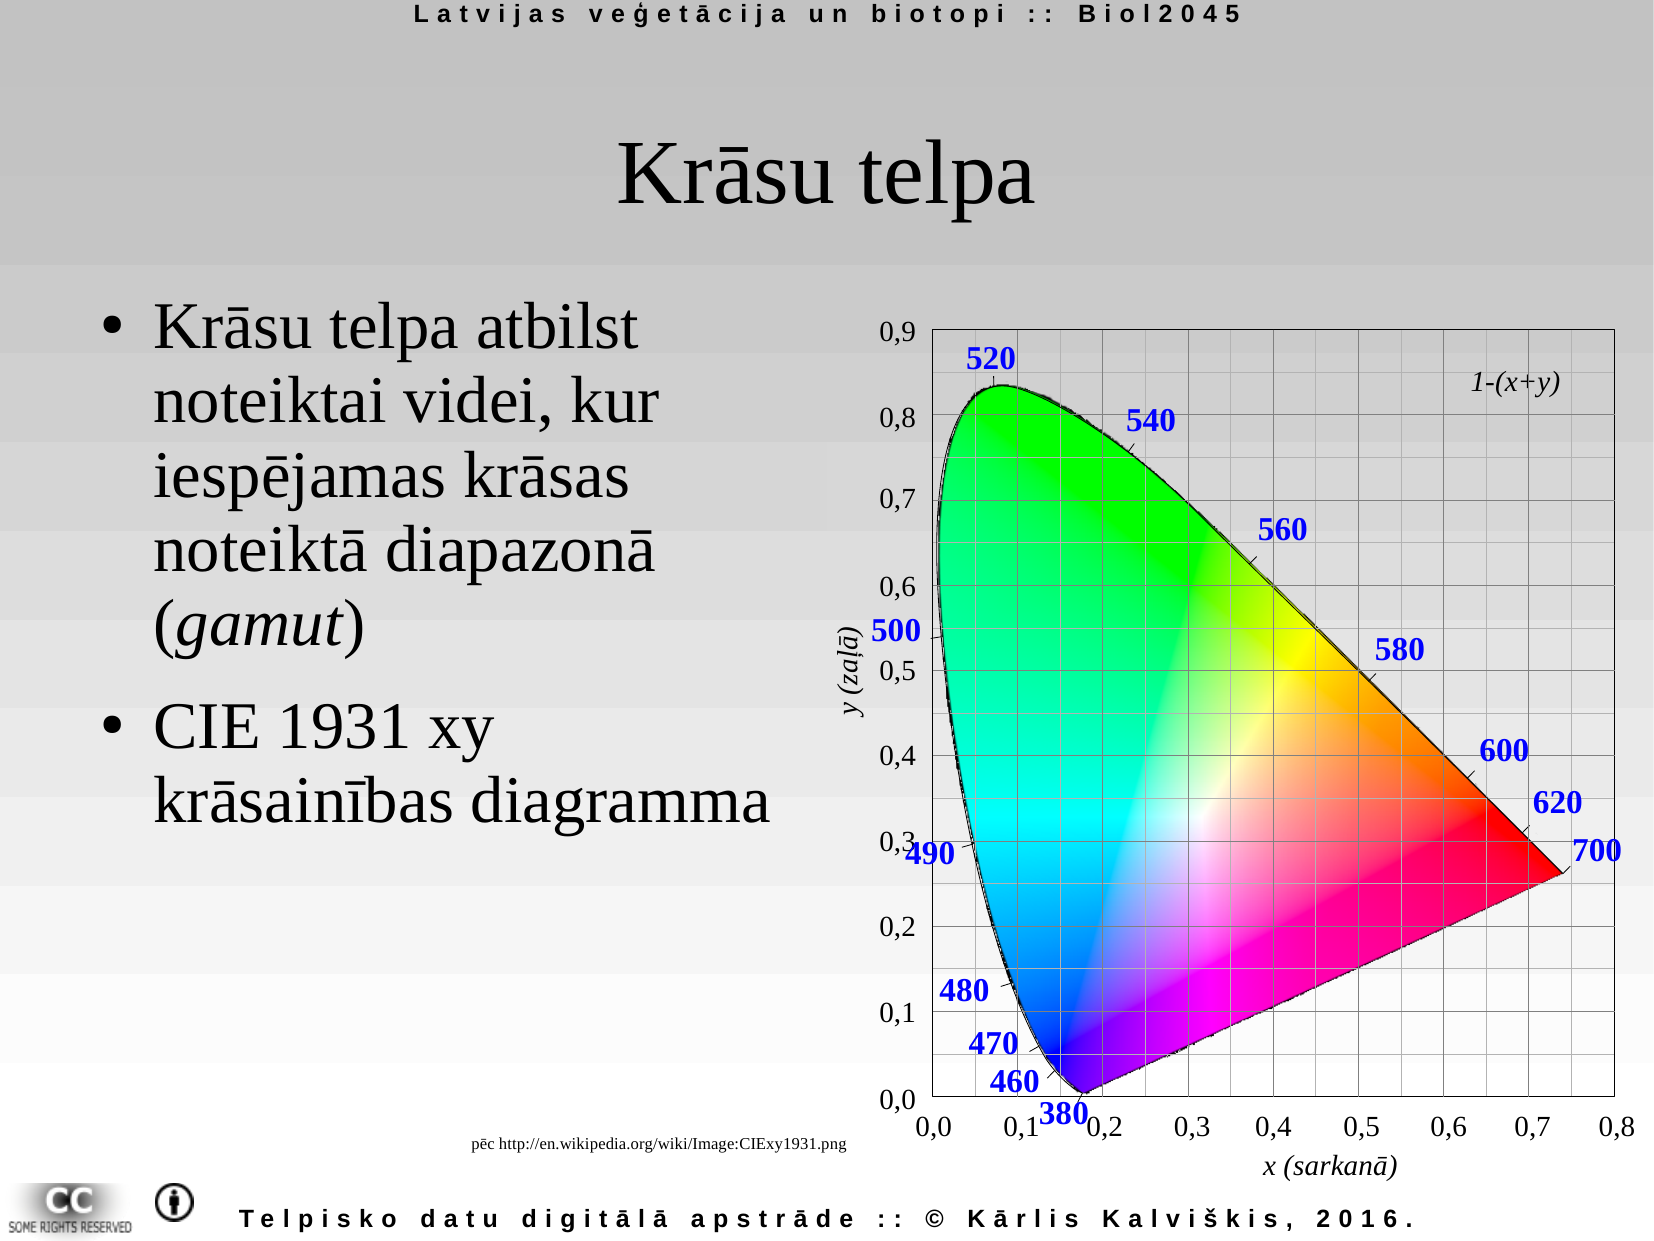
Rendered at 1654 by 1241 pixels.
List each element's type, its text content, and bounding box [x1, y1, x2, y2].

text_box 620 [1532, 784, 1584, 822]
text_box 0,6 [1430, 1110, 1468, 1134]
title Krāsu telpa [29, 49, 1625, 296]
text_box 460 [989, 1062, 1041, 1100]
text_box 1-(x+y) [1470, 365, 1528, 400]
text_box 470 [968, 1024, 1019, 1063]
text_box 500 [871, 611, 922, 649]
text_box 0,2 [1086, 1110, 1124, 1134]
text_box pēc http://en.wikipedia.org/wiki/Image:CIExy1931.png [471, 1134, 1585, 1190]
text_box 1-(x+y) [1529, 365, 1561, 400]
text_box 0,5 [1343, 1110, 1381, 1134]
text_box 580 [1374, 631, 1426, 669]
text_box 0,5 [879, 654, 917, 688]
text_box 700 [1572, 831, 1623, 869]
text_box 0,7 [1514, 1110, 1552, 1134]
text_box 480 [939, 971, 990, 1009]
text_box 0,0 [915, 1110, 953, 1134]
text_box 0,0 [879, 1082, 917, 1117]
text_box 0,7 [879, 482, 917, 516]
list Krāsu telpa atbilst noteiktai videi, kur iespējamas krāsas noteiktā diapazonā (gamut) CIE 1931 xy krāsainības diagramma [82, 289, 789, 1113]
text_box 0,8 [1598, 1110, 1636, 1145]
text_box 600 [1479, 732, 1530, 770]
text_box 0,3 [879, 824, 917, 859]
text_box 0,1 [1003, 1110, 1041, 1134]
text_box 0,3 [1173, 1110, 1211, 1134]
text_box 380 [1038, 1094, 1090, 1133]
text_box 0,4 [879, 738, 917, 773]
text_box y (zaļā) [829, 626, 864, 716]
text_box 0,8 [879, 401, 917, 436]
text_box 520 [965, 339, 1017, 377]
text_box 540 [1125, 401, 1177, 439]
text_box 0,2 [879, 909, 917, 944]
text_box 0,4 [1255, 1110, 1293, 1134]
text_box 0,1 [879, 995, 917, 1030]
text_box 0,6 [879, 570, 917, 604]
text_box 560 [1257, 510, 1309, 548]
text_box 490 [905, 834, 956, 872]
text_box 0,9 [879, 314, 917, 349]
picture [0, 0, 1654, 1241]
